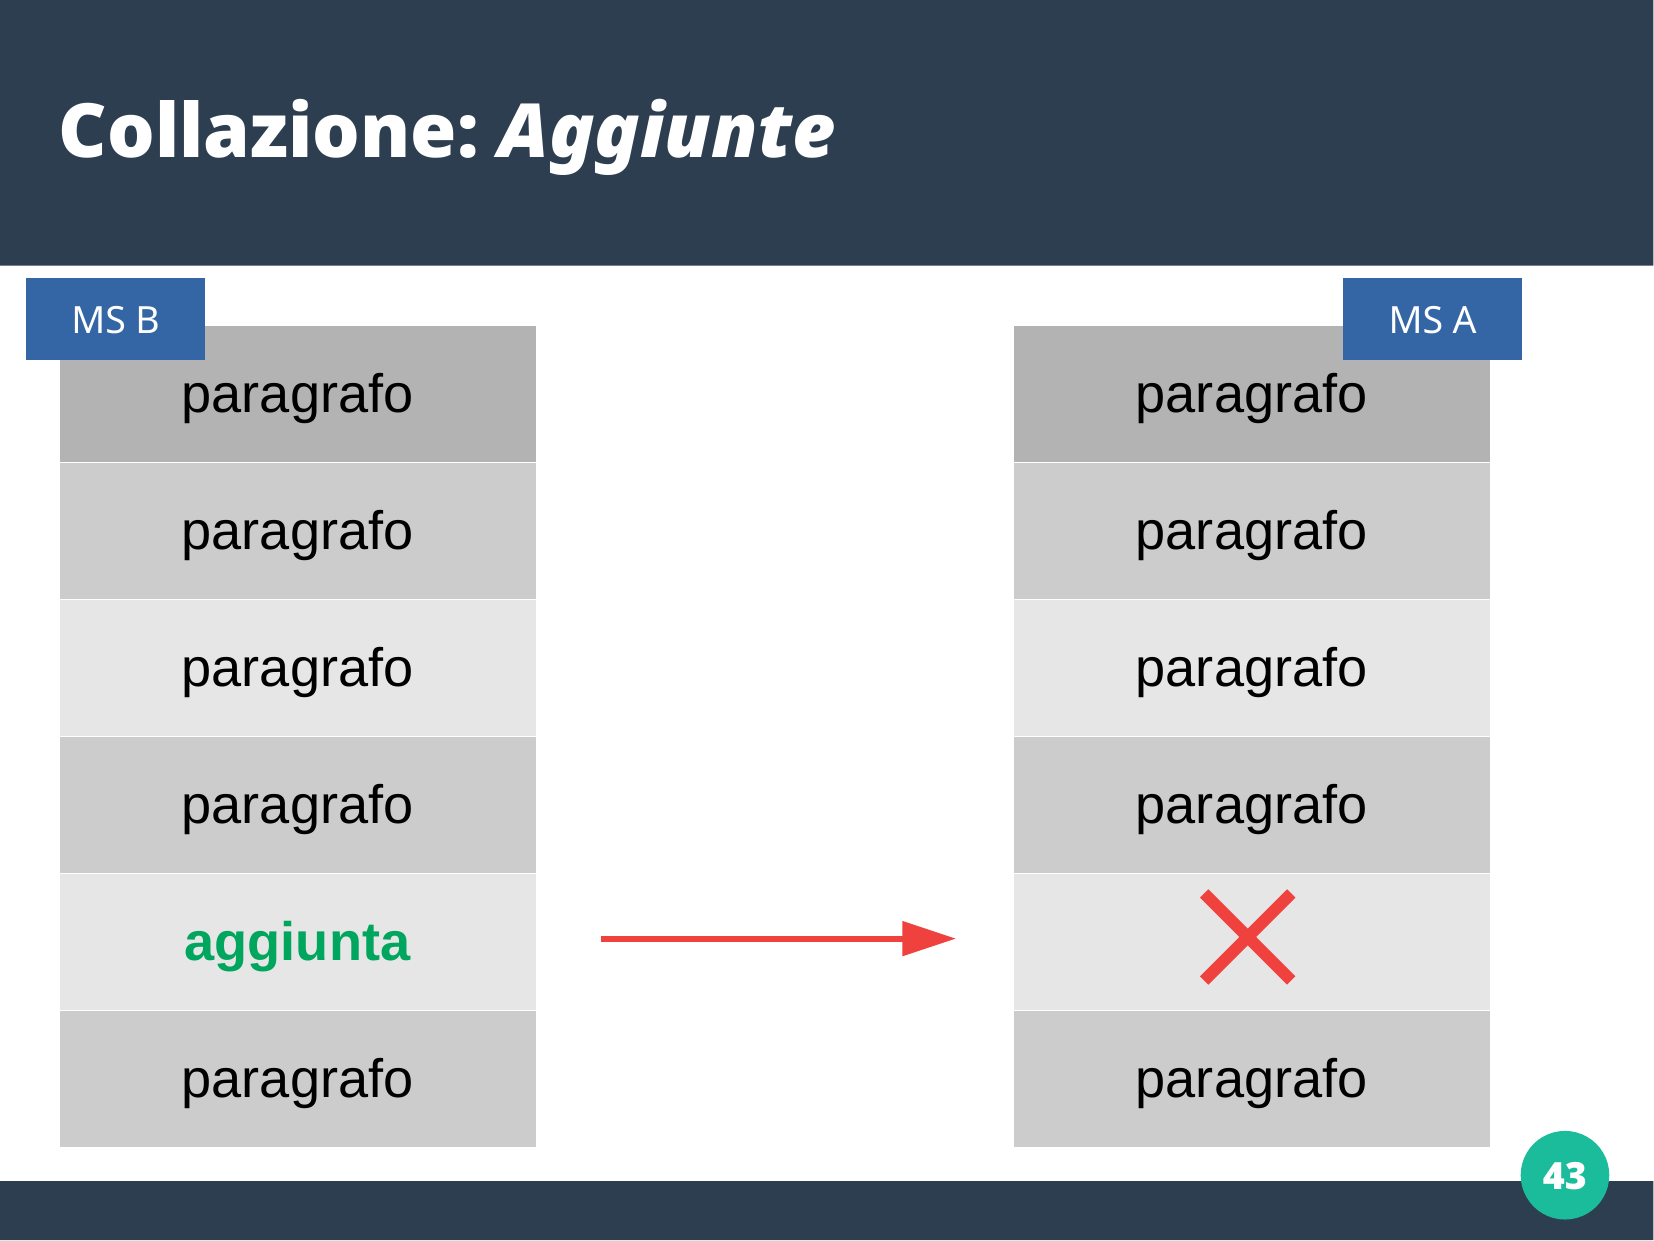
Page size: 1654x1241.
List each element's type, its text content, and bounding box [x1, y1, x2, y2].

table_header [537, 326, 1013, 462]
text_box MS B [26, 278, 205, 360]
table_cell aggiunta [60, 874, 536, 1010]
table_cell paragrafo [1014, 600, 1490, 736]
table_header paragrafo [1014, 326, 1490, 462]
table_cell [537, 1011, 1013, 1147]
table_cell [537, 874, 1013, 1010]
table_cell paragrafo [60, 463, 536, 599]
table_cell paragrafo [60, 600, 536, 736]
table_cell paragrafo [60, 737, 536, 873]
table_header paragrafo [60, 326, 536, 462]
table_cell paragrafo [1014, 737, 1490, 873]
title Collazione: Aggiunte [59, 49, 1595, 207]
table_cell paragrafo [1014, 1011, 1490, 1147]
text_box MS A [1343, 278, 1522, 360]
table_cell [537, 737, 1013, 873]
table_cell [537, 600, 1013, 736]
table_cell [537, 463, 1013, 599]
table_cell paragrafo [60, 1011, 536, 1147]
table_cell [1014, 874, 1490, 1010]
table_cell paragrafo [1014, 463, 1490, 599]
